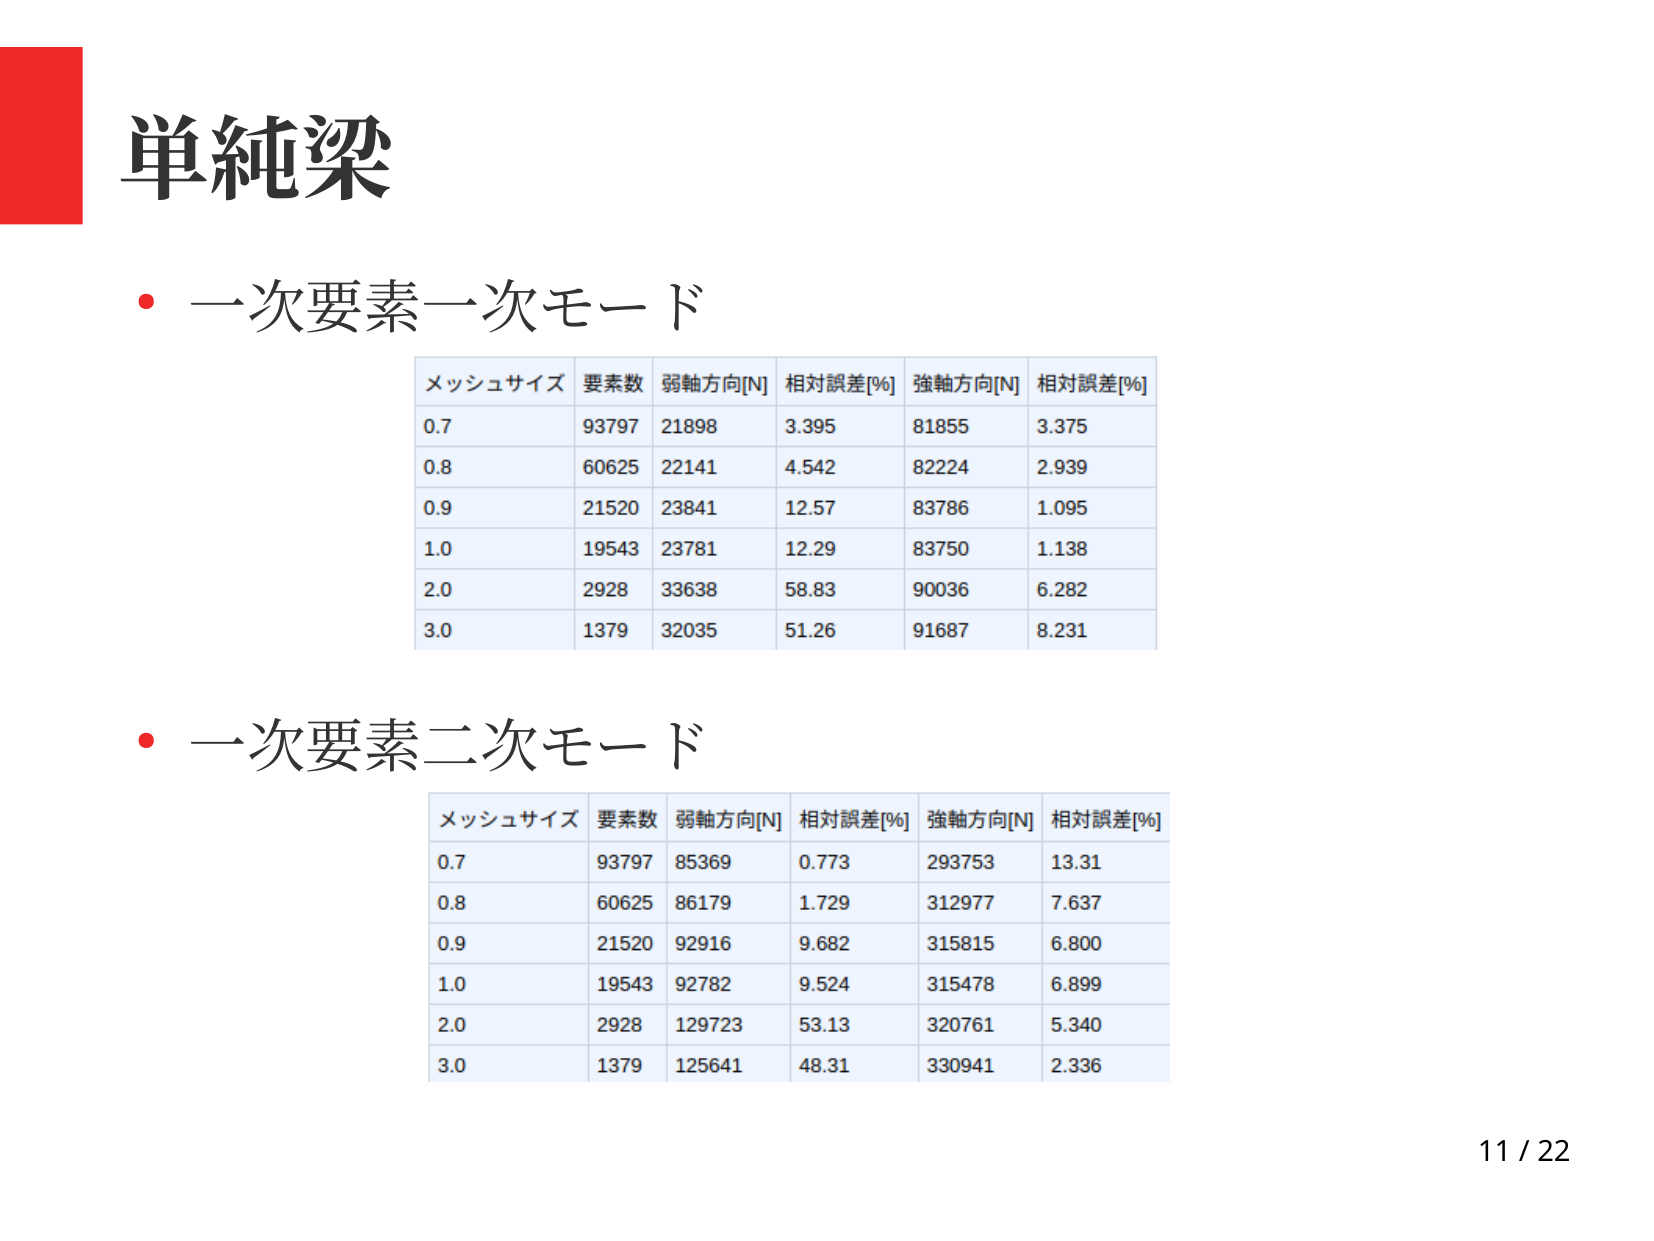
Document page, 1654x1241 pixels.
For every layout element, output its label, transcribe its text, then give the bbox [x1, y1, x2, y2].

picture [413, 355, 1159, 650]
title 単純梁 [118, 49, 1571, 257]
list 一次要素一次モード 一次要素二次モード [118, 261, 1536, 981]
picture [427, 791, 1170, 1082]
